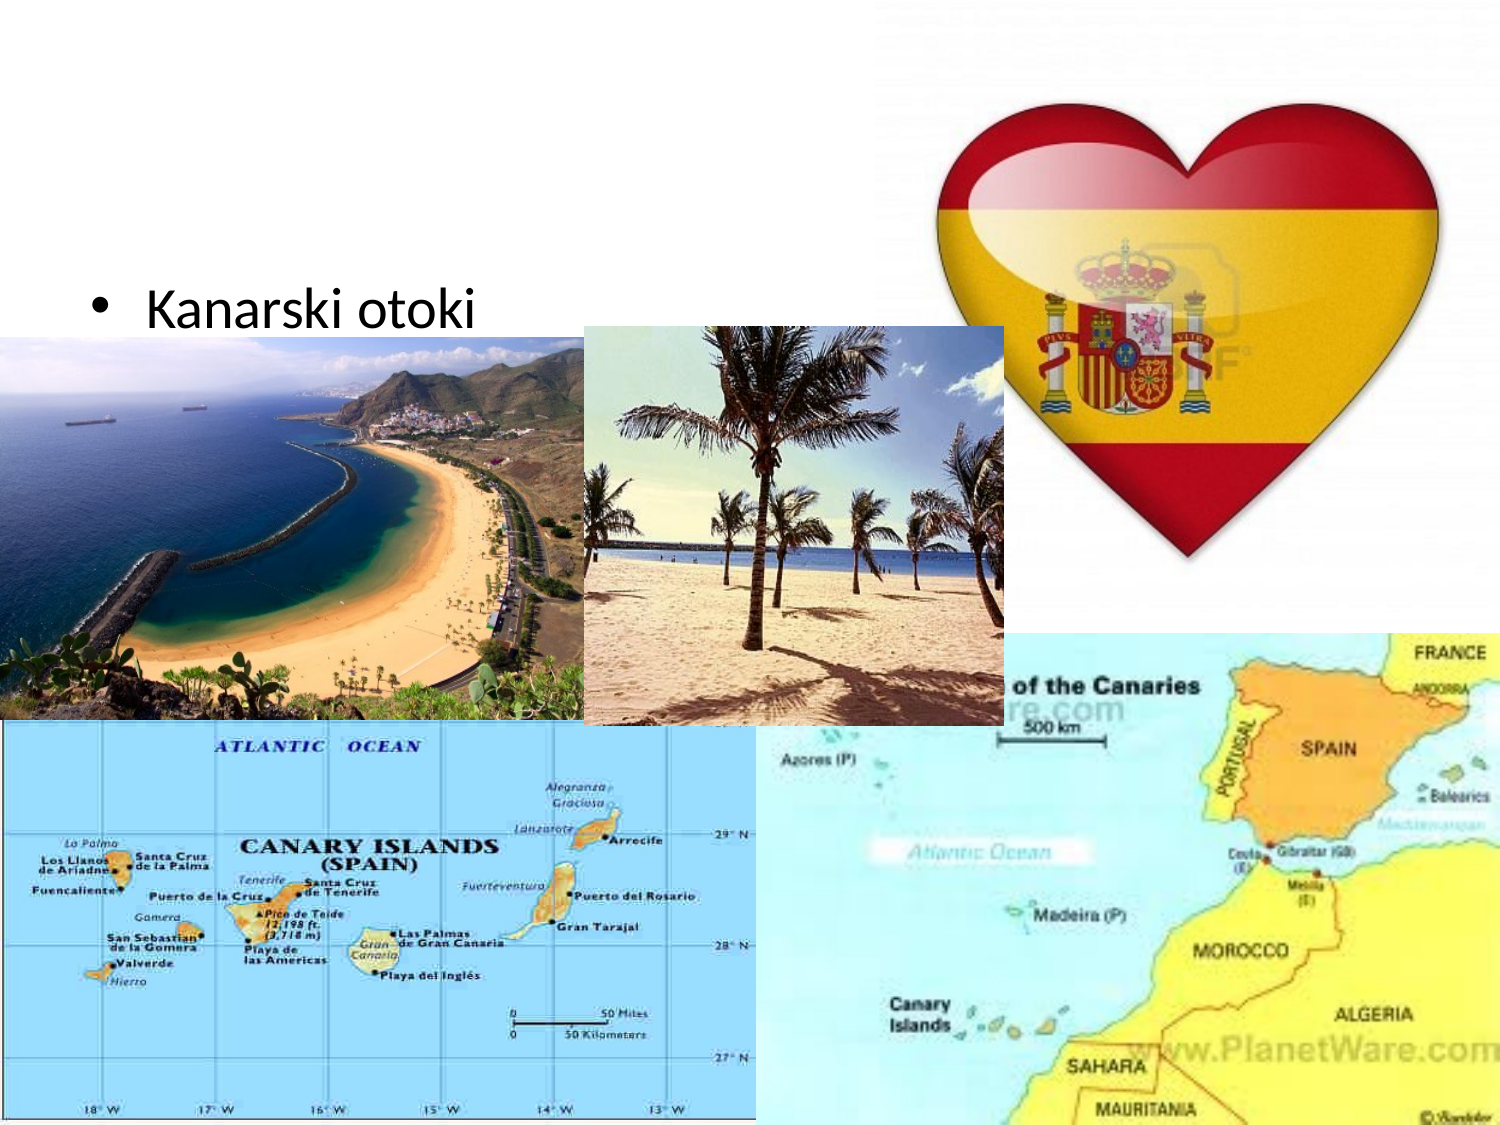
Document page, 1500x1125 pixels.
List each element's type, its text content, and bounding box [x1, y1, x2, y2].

picture [0, 0, 1500, 1125]
list Kanarski otoki [75, 262, 738, 337]
